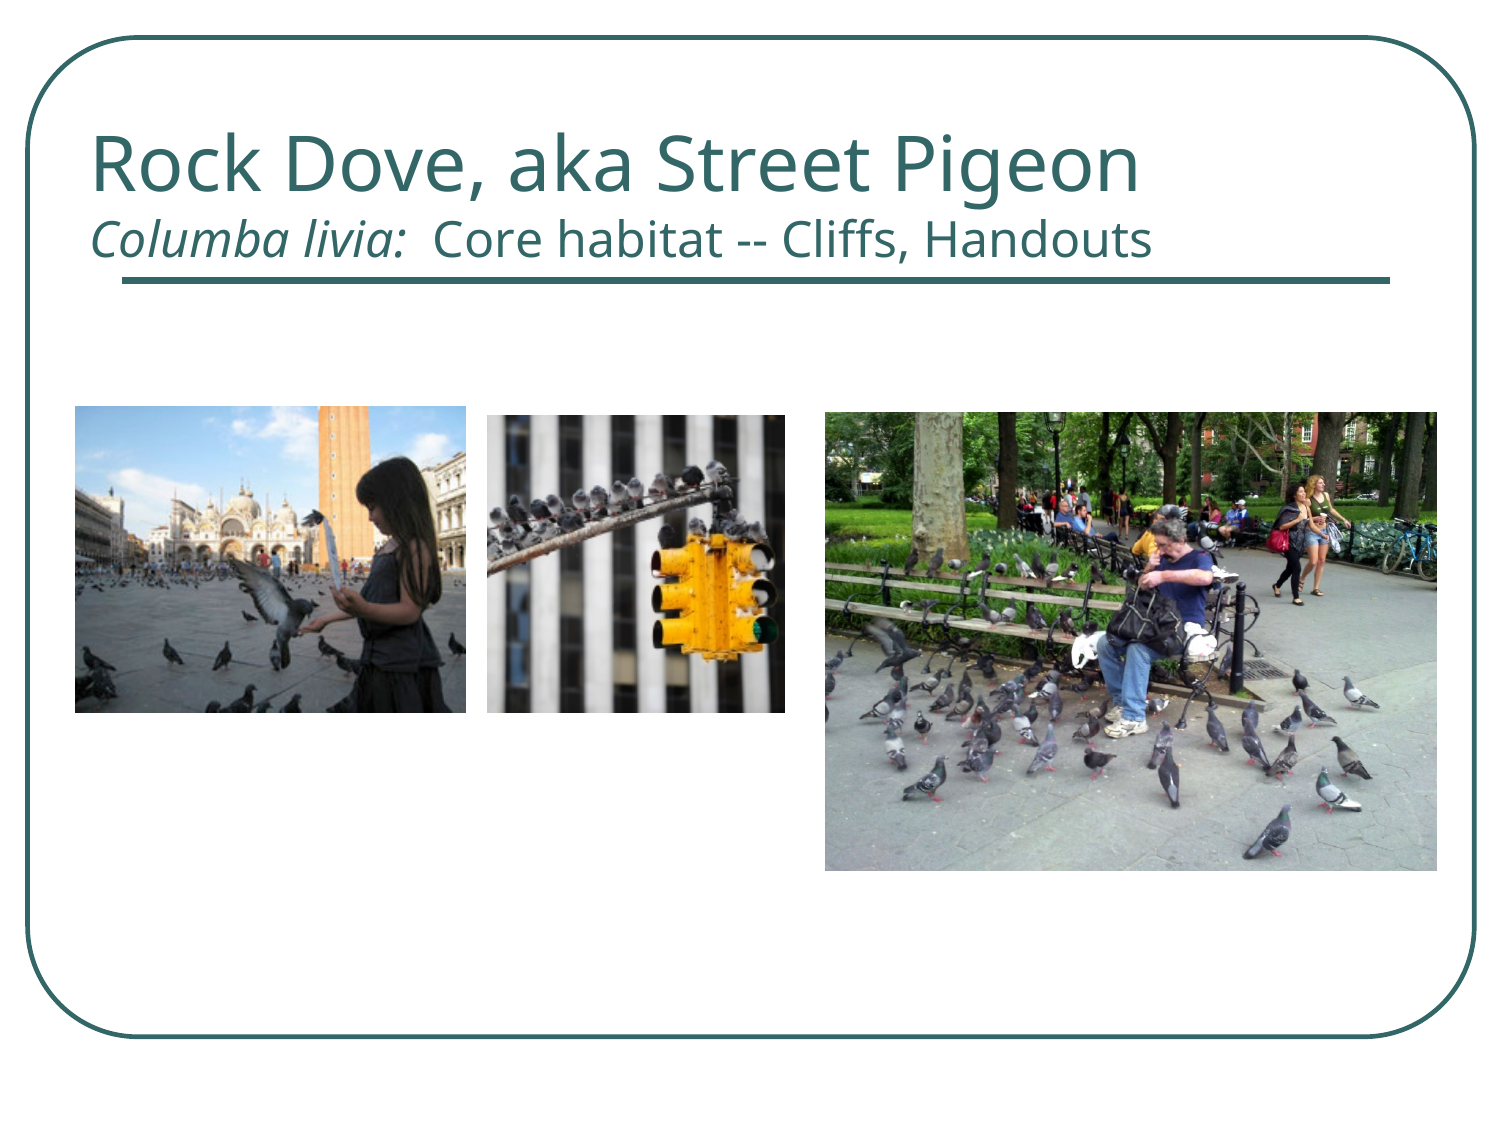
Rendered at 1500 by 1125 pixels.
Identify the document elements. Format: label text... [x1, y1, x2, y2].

picture [825, 412, 1437, 871]
picture [75, 406, 466, 713]
picture [487, 415, 785, 713]
title Rock Dove, aka Street Pigeon Columba livia: Core habitat -- Cliffs, Handouts [74, 87, 1388, 275]
